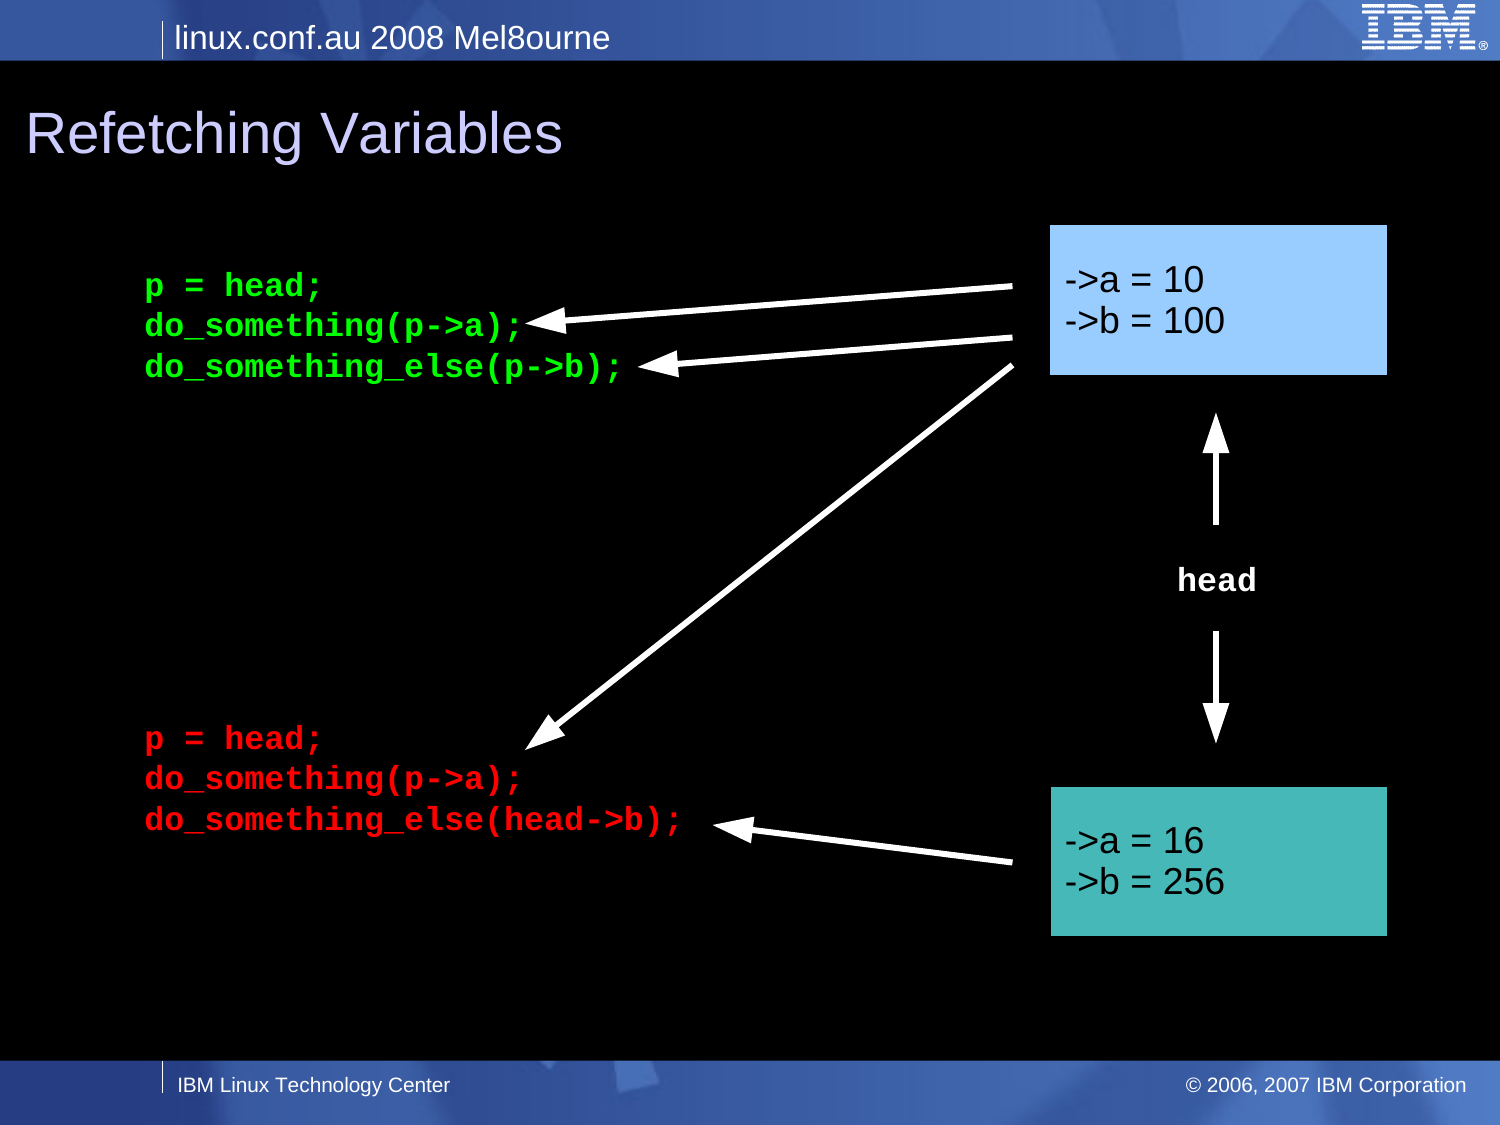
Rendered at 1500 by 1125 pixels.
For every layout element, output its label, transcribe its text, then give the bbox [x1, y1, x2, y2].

title Refetching Variables [25, 94, 1378, 177]
picture [0, 0, 1500, 60]
text_box ->a = 10 ->b = 100 [1049, 224, 1388, 376]
text_box p = head; do_something(p->a); do_something_else(p->b); [91, 261, 640, 396]
text_box head [1124, 556, 1272, 615]
text_box p = head; do_something(p->a); do_something_else(head->b); [91, 714, 700, 849]
picture [0, 1061, 1500, 1125]
text_box ->a = 16 ->b = 256 [1050, 786, 1388, 937]
